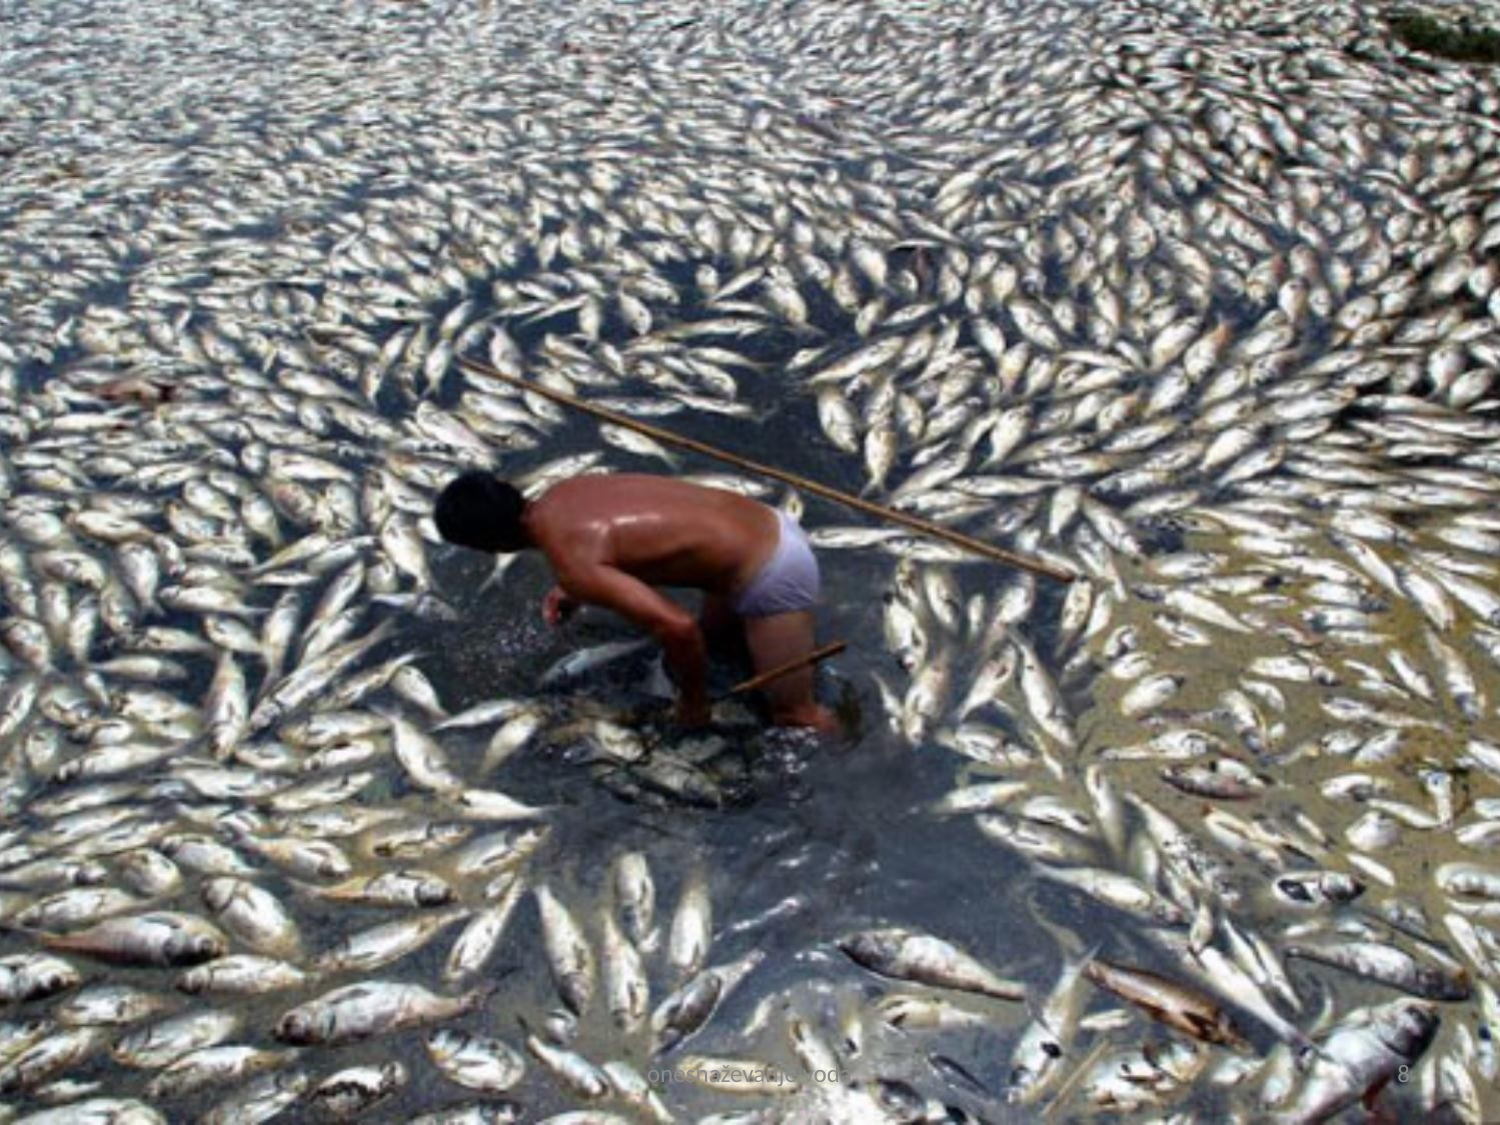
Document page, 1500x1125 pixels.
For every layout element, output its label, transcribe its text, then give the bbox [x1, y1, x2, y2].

picture [0, 0, 1500, 1125]
footer onesnaževanje voda [512, 1042, 988, 1103]
slide_number <number> [1074, 1042, 1425, 1103]
